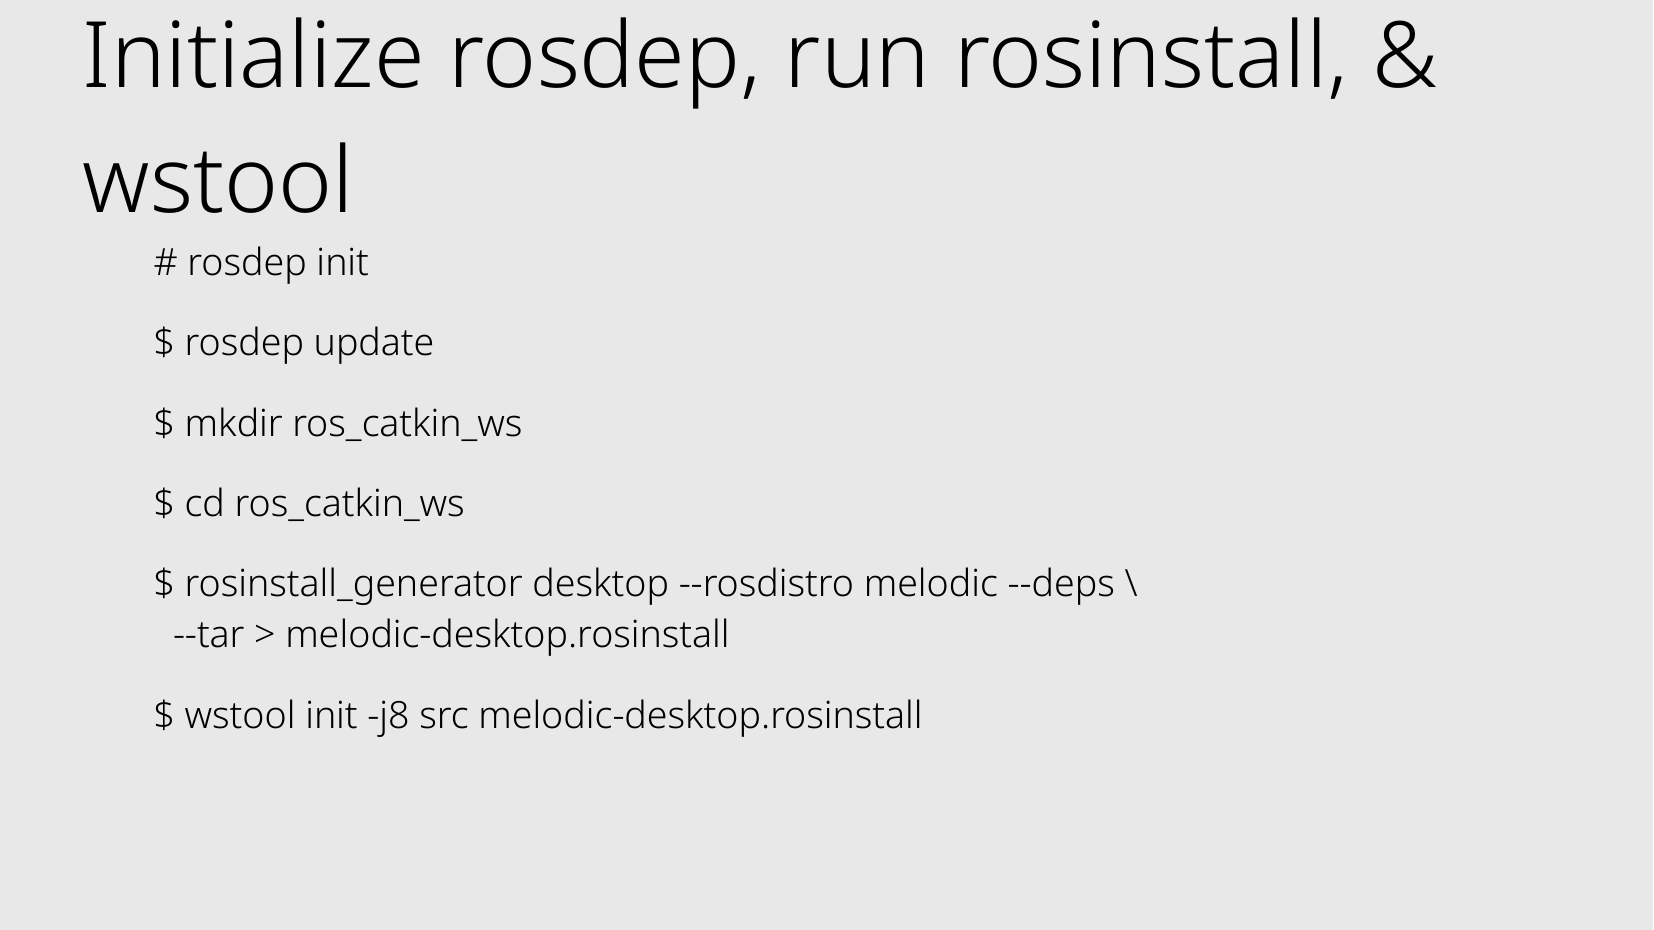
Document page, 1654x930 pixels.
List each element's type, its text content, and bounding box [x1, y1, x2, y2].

list # rosdep init $ rosdep update $ mkdir ros_catkin_ws $ cd ros_catkin_ws $ rosinstall_generator desktop --rosdistro melodic --deps \ --tar > melodic-desktop.rosinstall $ wstool init -j8 src melodic-desktop.rosinstall [82, 217, 1571, 757]
title Initialize rosdep, run rosinstall, & wstool [82, 37, 1571, 193]
